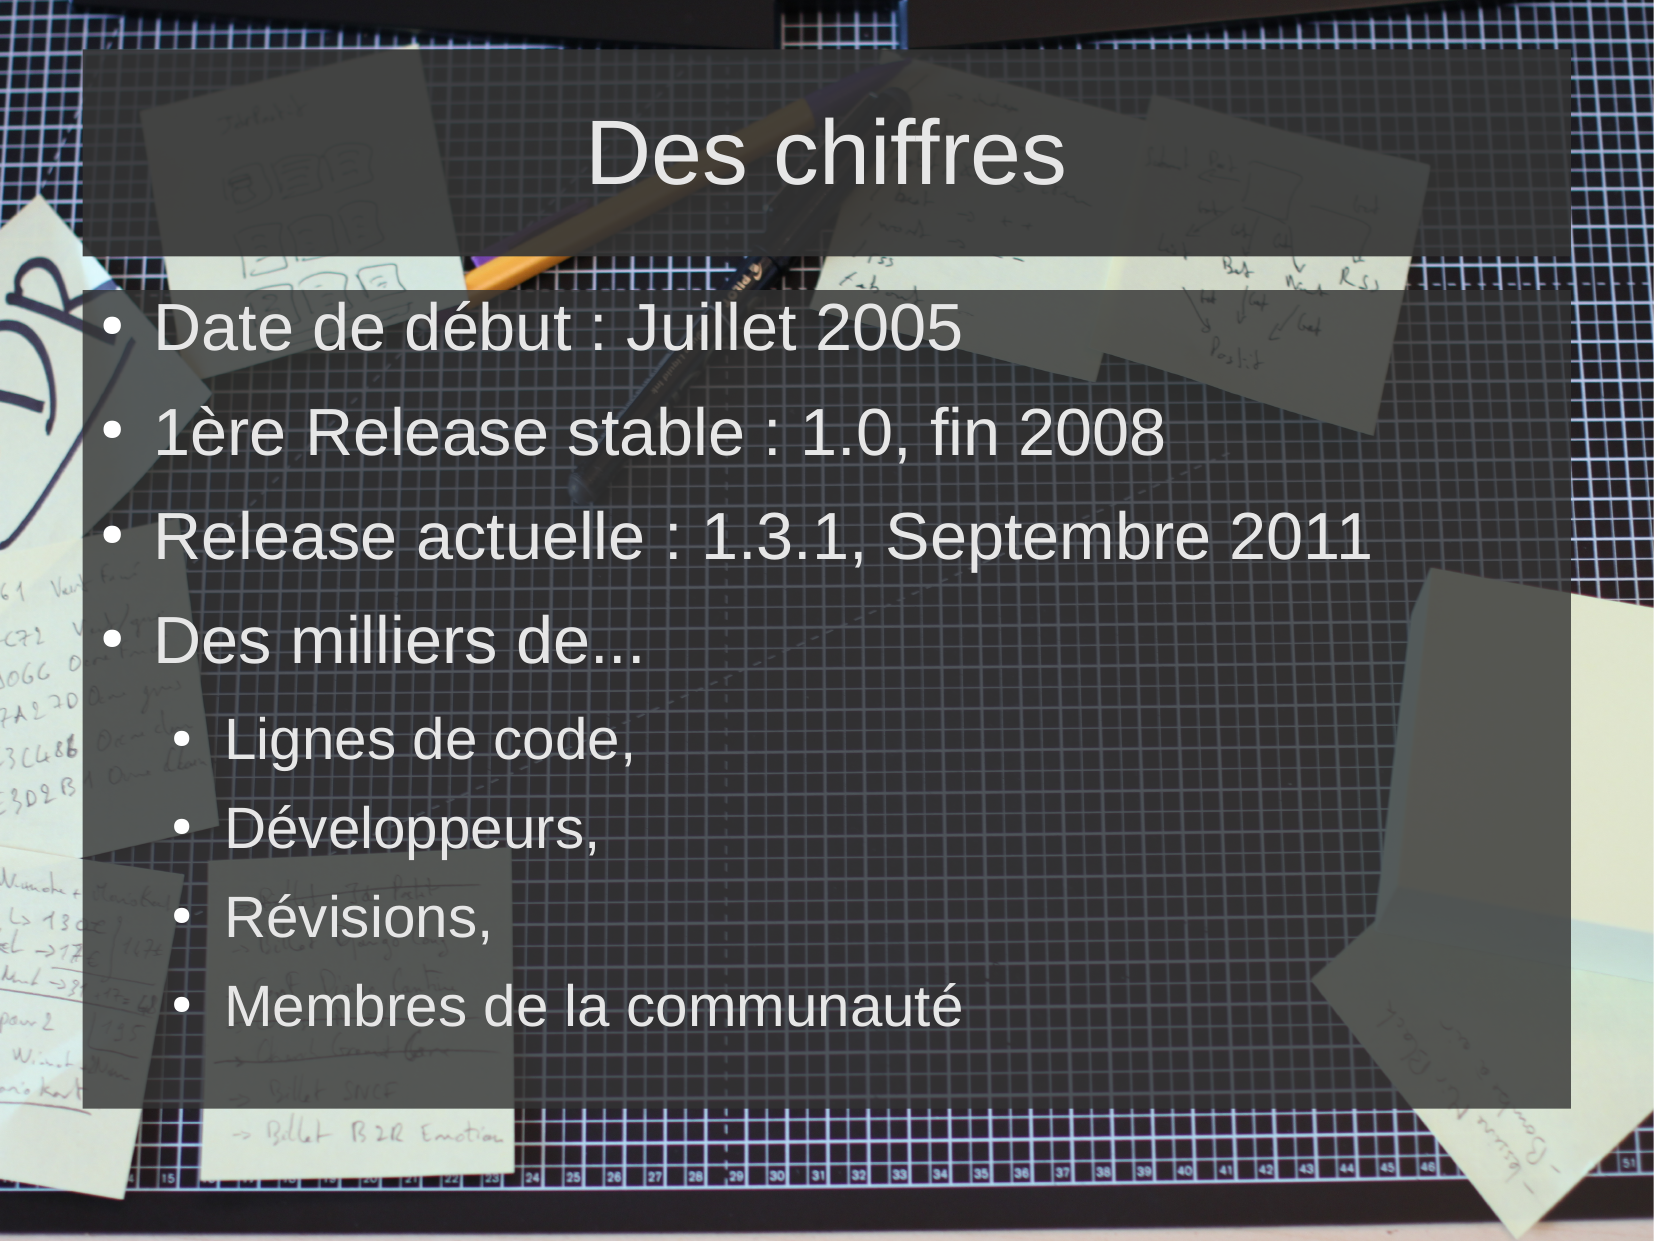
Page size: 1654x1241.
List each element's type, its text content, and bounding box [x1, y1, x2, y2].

title Des chiffres [82, 49, 1571, 257]
list Date de début : Juillet 2005 1ère Release stable : 1.0, fin 2008 Release actuelle : 1.3.1, Septembre 2011 Des milliers de... Lignes de code, Développeurs, Révisions, Membres de la communauté [82, 290, 1571, 1109]
picture [0, 0, 1654, 1241]
